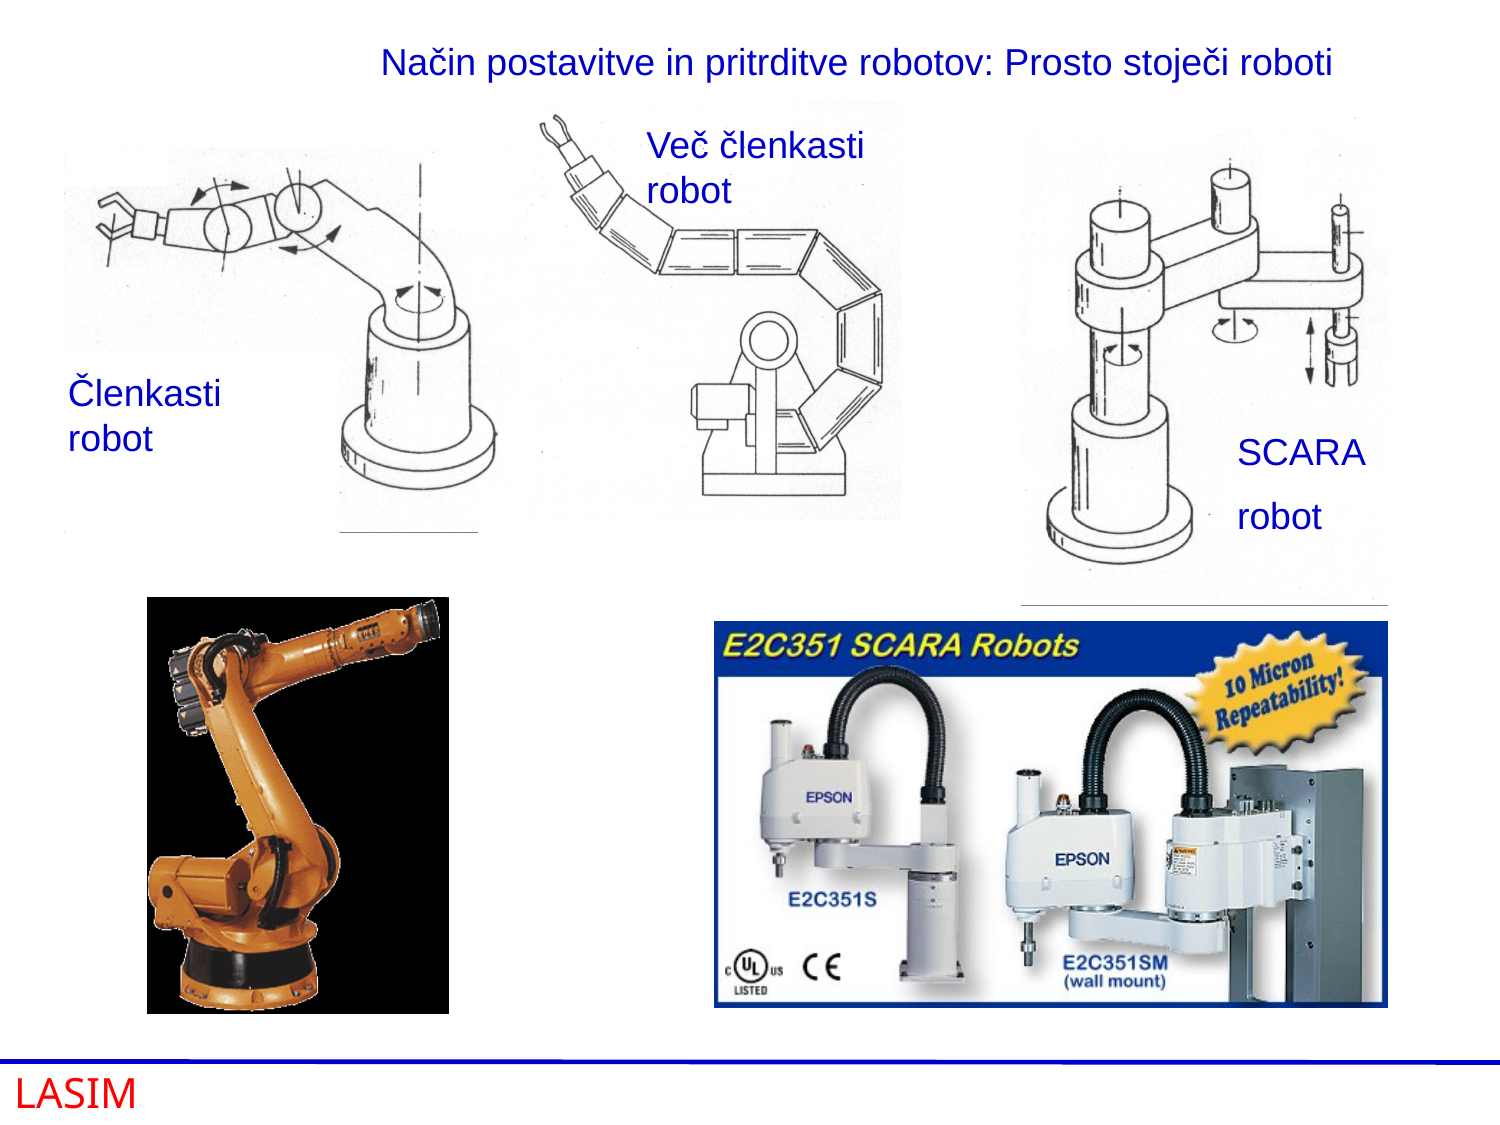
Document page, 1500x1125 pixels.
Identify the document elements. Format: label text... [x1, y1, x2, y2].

text_box Način postavitve in pritrditve robotov: Prosto stoječi roboti [365, 30, 1500, 91]
text_box Členkasti robot [53, 361, 290, 467]
picture [147, 597, 449, 1014]
picture [714, 621, 1388, 1008]
picture [64, 101, 902, 533]
picture [1021, 113, 1388, 606]
text_box Več členkasti robot [631, 113, 963, 219]
text_box SCARA robot [1222, 420, 1447, 545]
